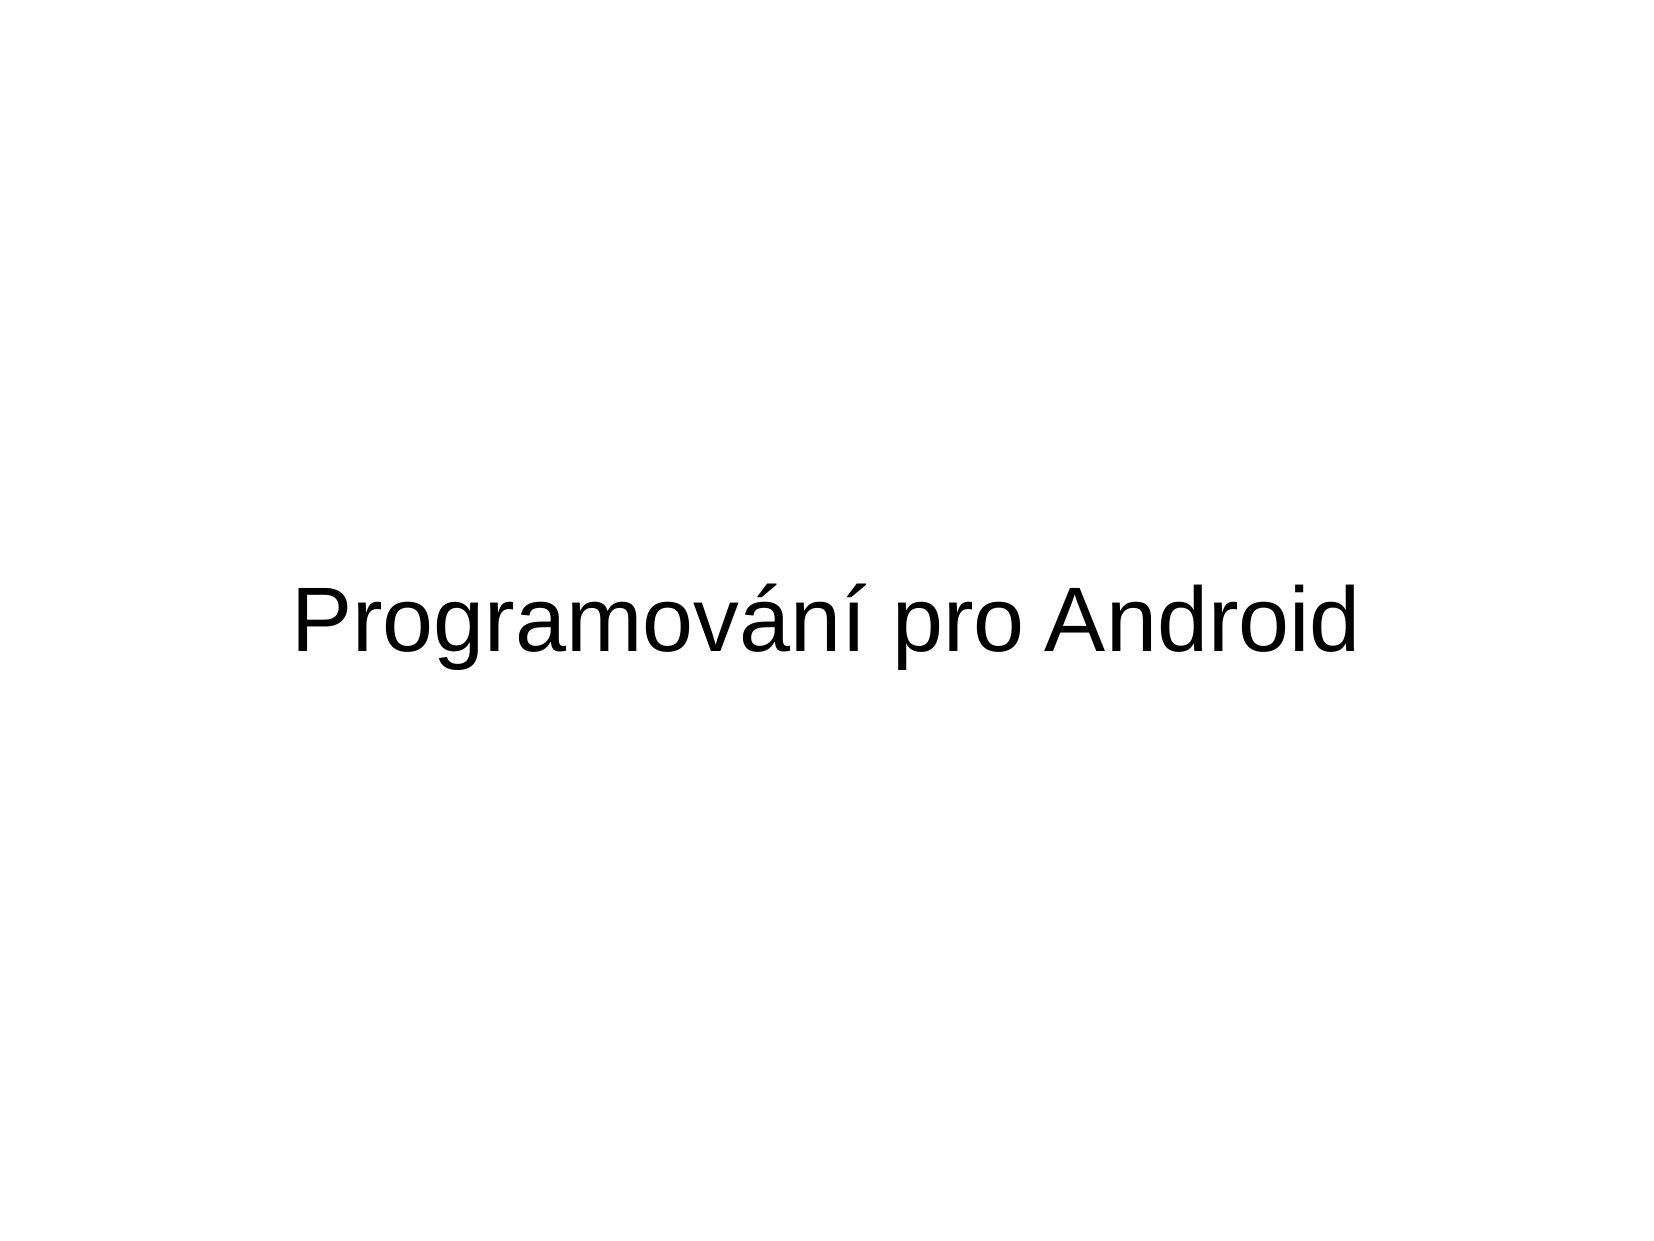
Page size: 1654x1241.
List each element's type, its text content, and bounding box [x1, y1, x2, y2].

title Programování pro Android [82, 516, 1571, 724]
